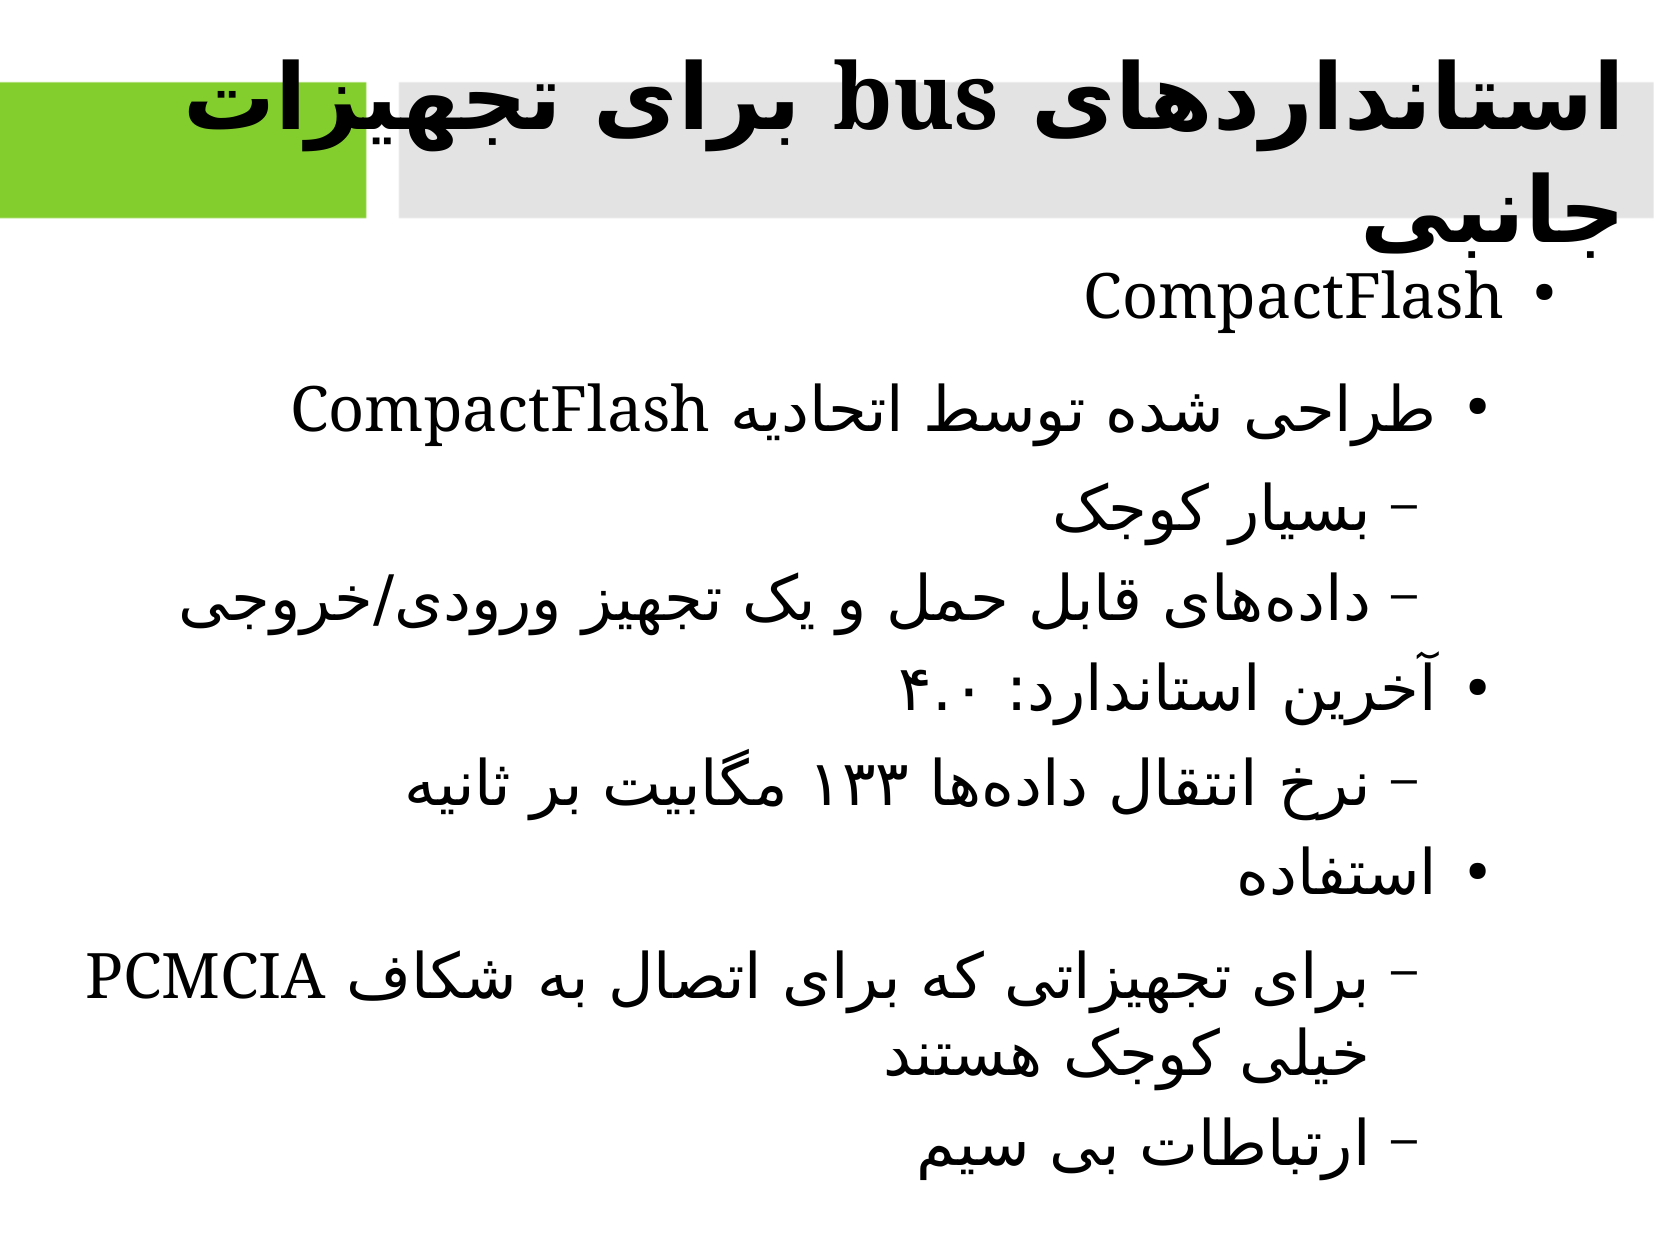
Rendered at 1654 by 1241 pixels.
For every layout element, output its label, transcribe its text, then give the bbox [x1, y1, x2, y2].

picture [0, 0, 1654, 1241]
title استانداردهای bus برای تجهیزات جانبی [137, 44, 1626, 252]
list CompactFlash طراحی شده توسط اتحادیه CompactFlash بسیار کوجک داده‌های قابل حمل و یک تجهیز ورودی/خروجی آخرین استاندارد: ۴.۰ نرخ انتقال داده‌ها ۱۳۳ مگابیت بر ثانیه استفاده برای تجهیزاتی که برای اتصال به شکاف PCMCIA خیلی کوجک هستند ارتباطات بی سیم [82, 251, 1571, 1182]
